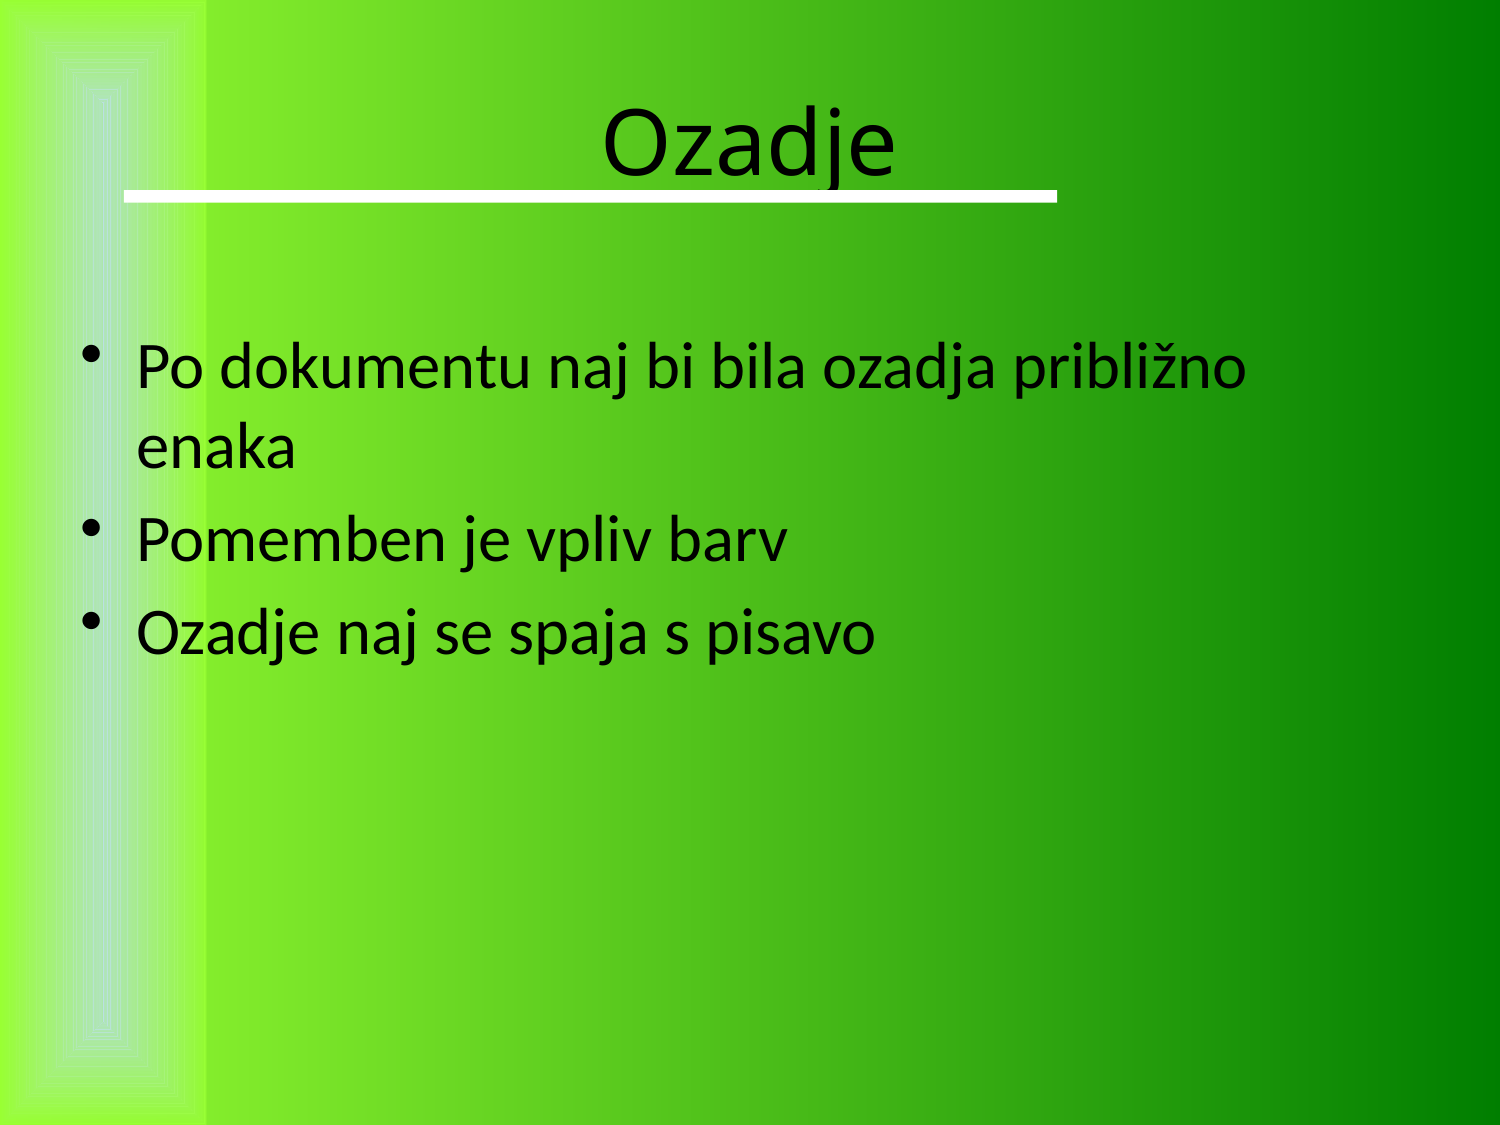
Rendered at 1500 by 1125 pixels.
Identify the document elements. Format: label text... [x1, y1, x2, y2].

title Ozadje [75, 45, 1425, 233]
text_box [0, 0, 207, 1125]
list Po dokumentu naj bi bila ozadja približno enaka Pomemben je vpliv barv Ozadje naj se spaja s pisavo [64, 314, 1415, 1057]
